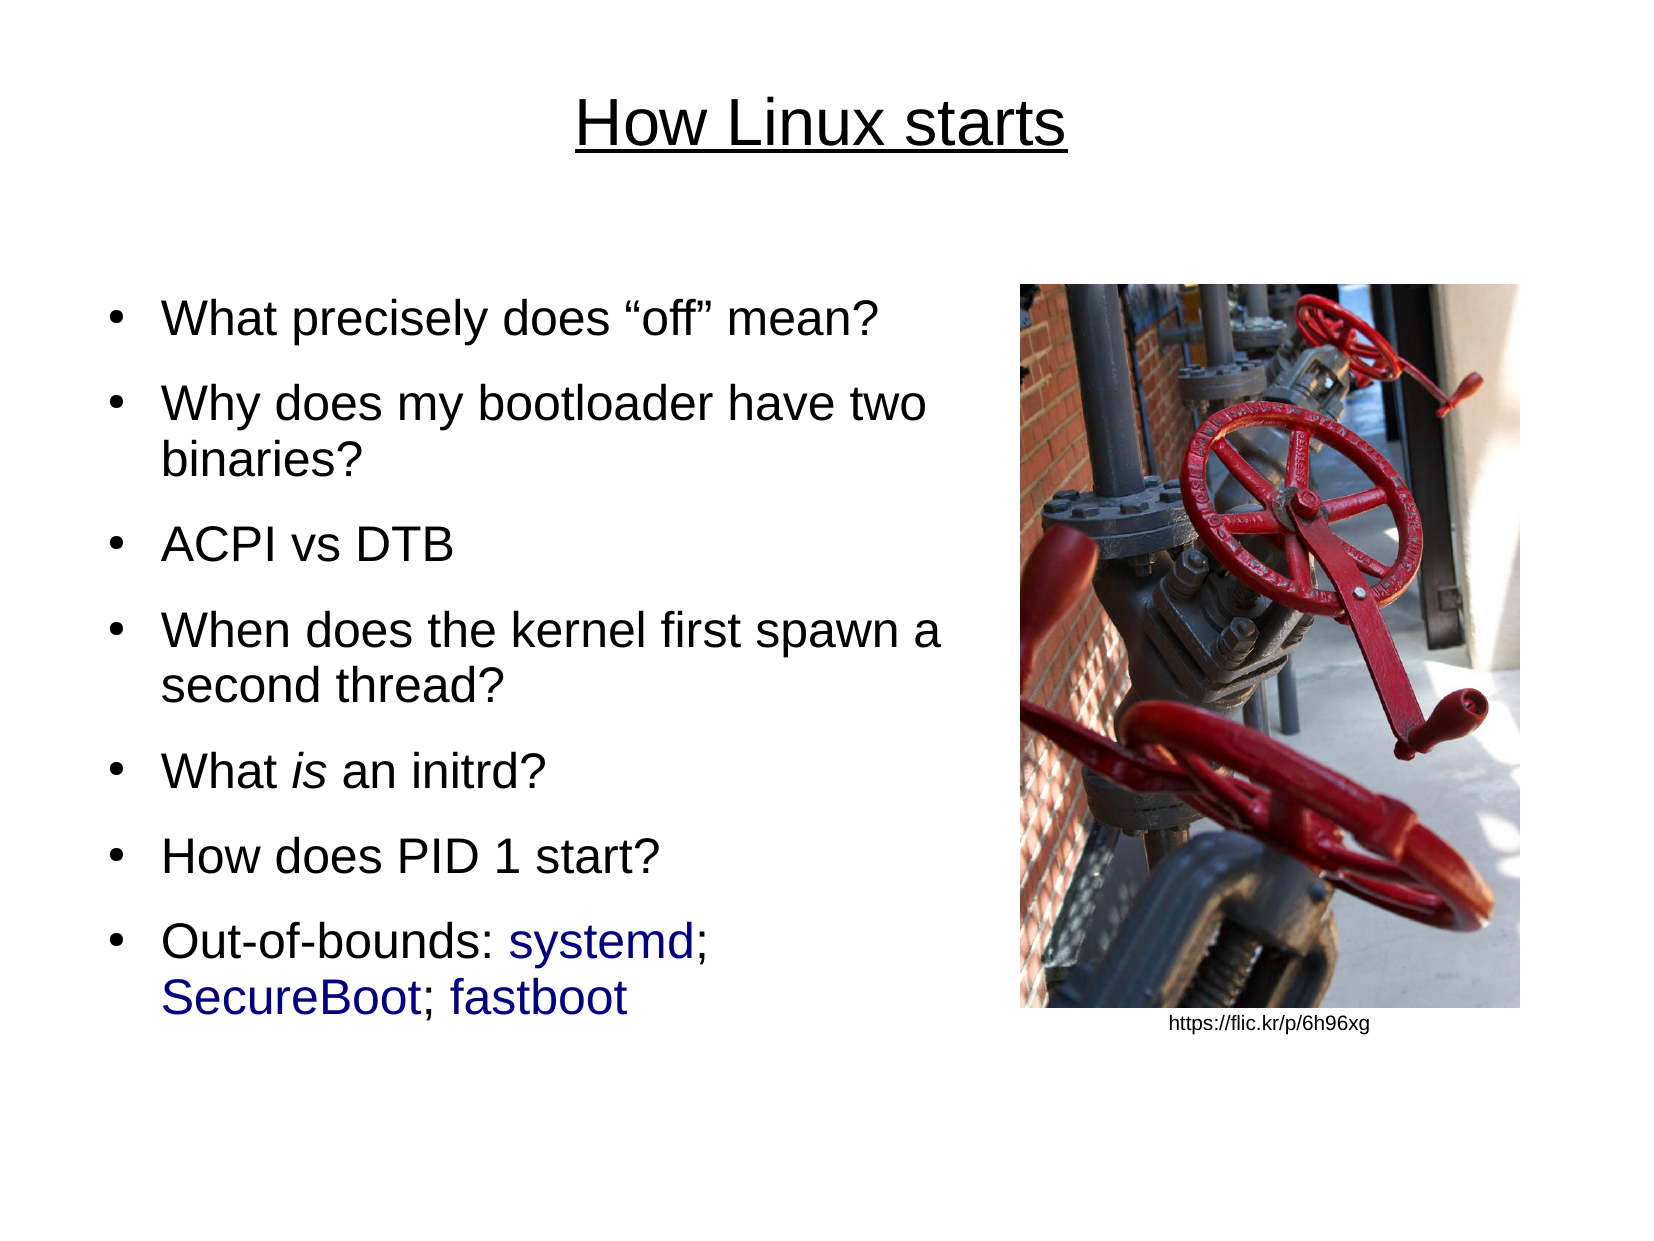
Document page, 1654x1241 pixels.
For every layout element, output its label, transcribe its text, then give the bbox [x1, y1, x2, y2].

list What precisely does “off” mean? Why does my bootloader have two binaries? ACPI vs DTB When does the kernel first spawn a second thread? What is an initrd? How does PID 1 start? Out-of-bounds: systemd; SecureBoot; fastboot [90, 290, 953, 1096]
title How Linux starts [82, 49, 1561, 195]
text_box https://flic.kr/p/6h96xg [1153, 1004, 1386, 1043]
picture [1020, 284, 1520, 1008]
